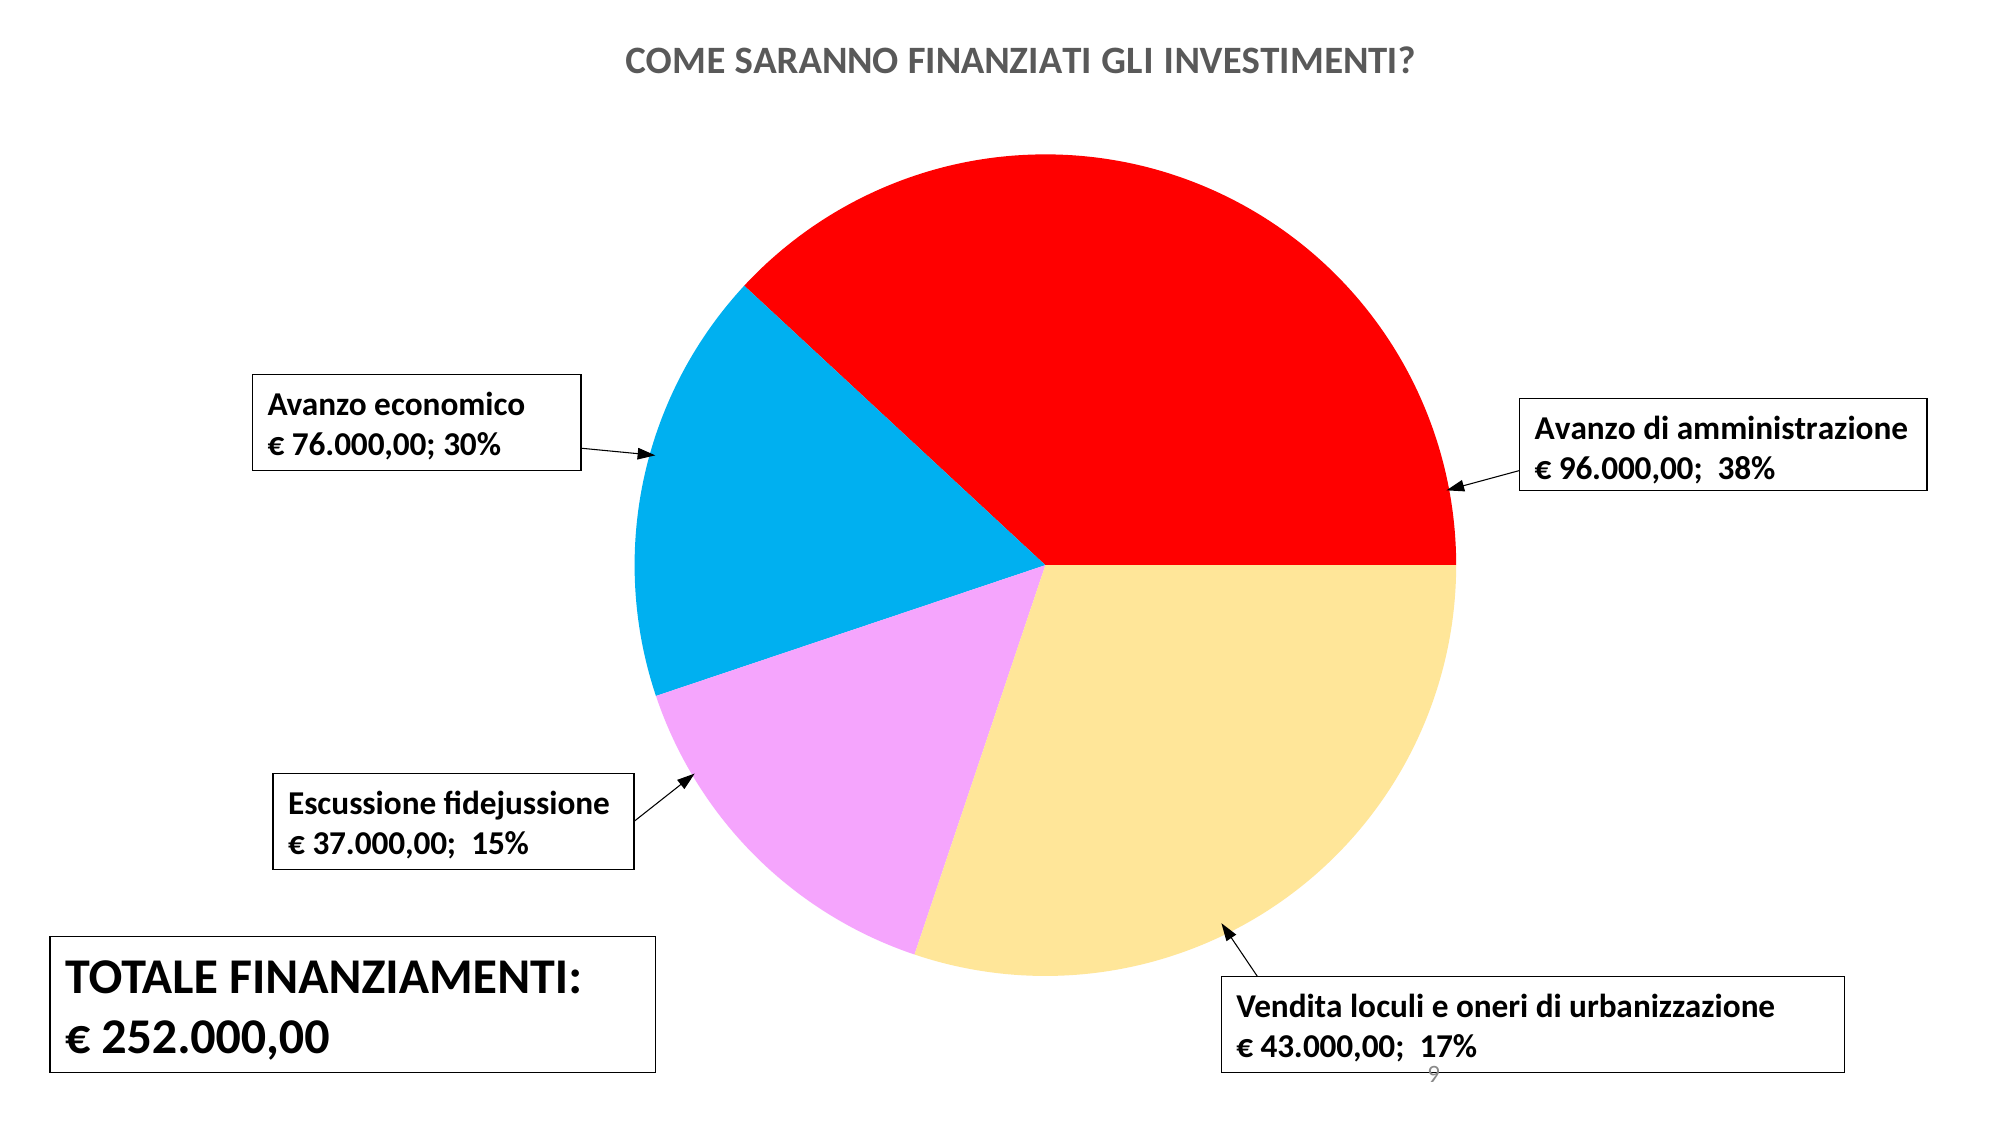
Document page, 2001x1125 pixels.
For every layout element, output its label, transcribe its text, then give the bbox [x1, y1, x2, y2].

text_box TOTALE FINANZIAMENTI: € 252.000,00 [50, 936, 656, 1073]
text_box [1412, 1042, 1863, 1103]
text_box Vendita loculi e oneri di urbanizzazione € 43.000,00; 17% [1221, 976, 1845, 1073]
chart [116, 4, 1927, 977]
text_box Avanzo economico € 76.000,00; 30% [252, 374, 582, 471]
text_box Escussione fidejussione € 37.000,00; 15% [273, 773, 634, 870]
text_box Avanzo di amministrazione € 96.000,00; 38% [1519, 398, 1927, 491]
